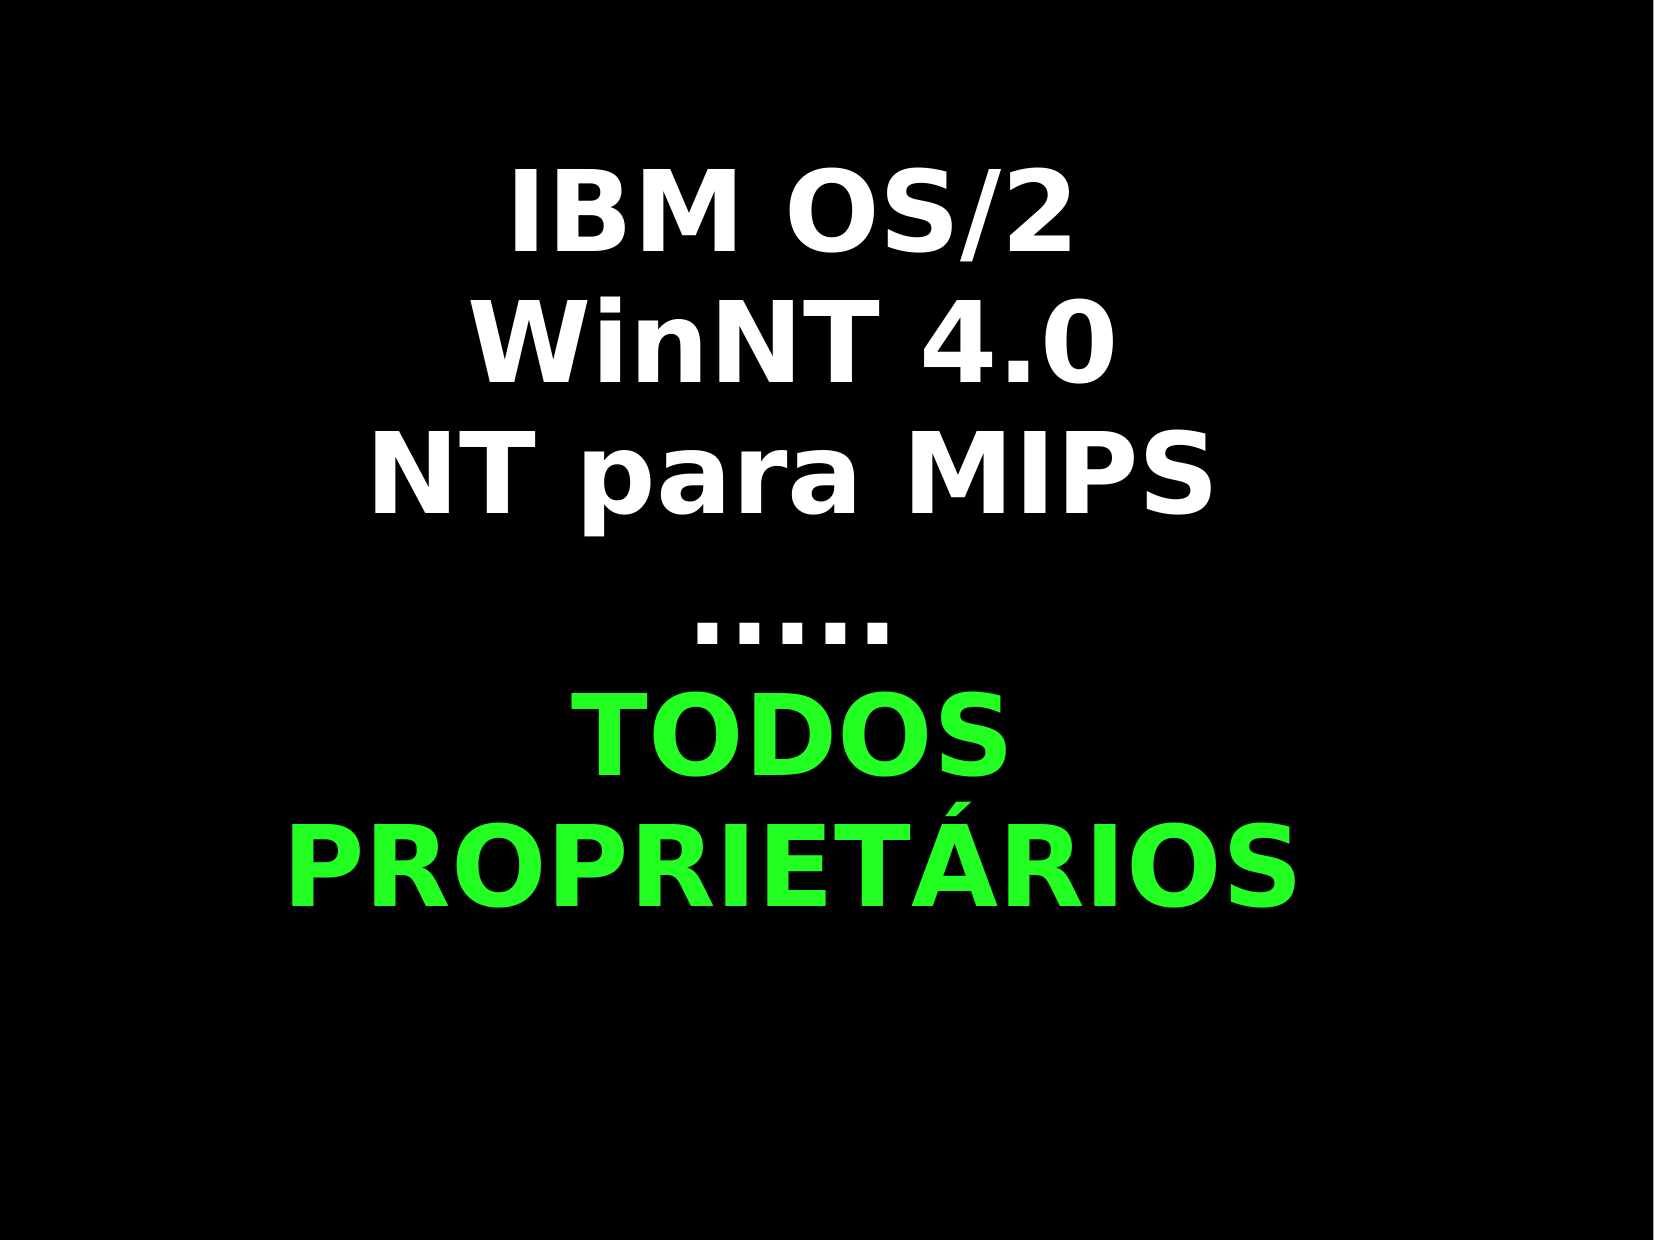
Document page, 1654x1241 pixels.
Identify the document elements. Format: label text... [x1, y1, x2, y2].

title IBM OS/2 WinNT 4.0 NT para MIPS ..... TODOS PROPRIETÁRIOS [222, 101, 1365, 978]
